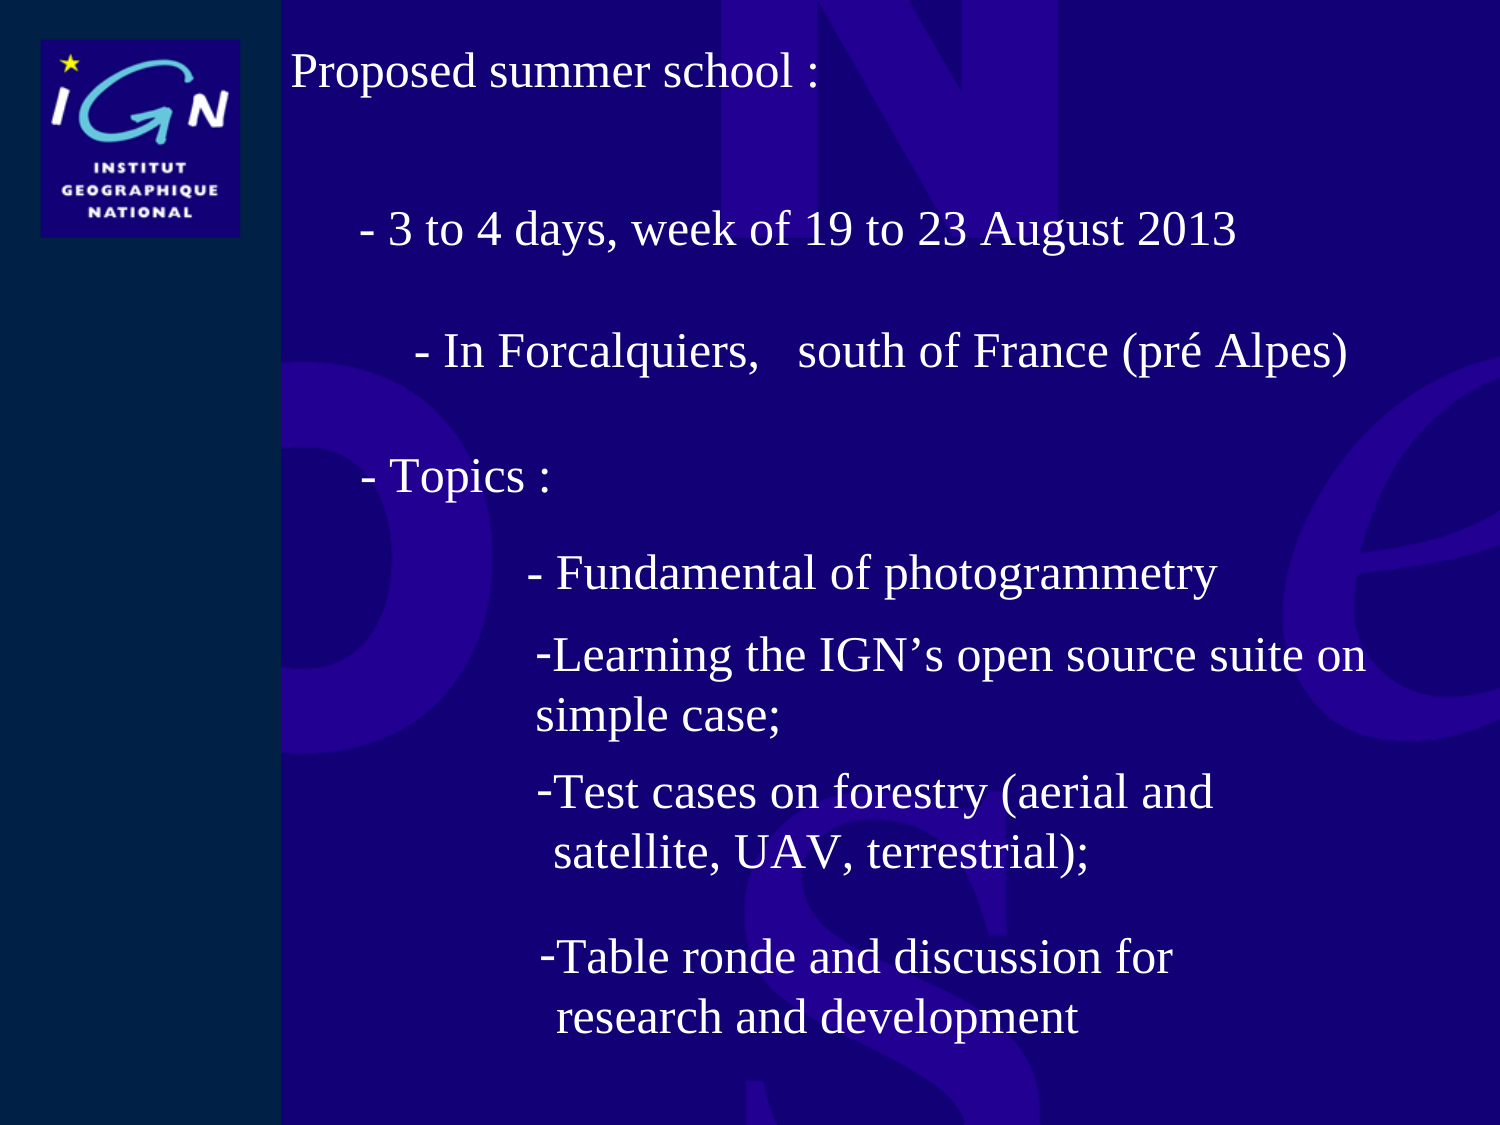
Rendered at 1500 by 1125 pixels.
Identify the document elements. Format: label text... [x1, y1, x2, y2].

text_box - 3 to 4 days, week of 19 to 23 August 2013 [344, 187, 1253, 264]
text_box Proposed summer school : [275, 29, 836, 106]
text_box Test cases on forestry (aerial and satellite, UAV, terrestrial); [521, 751, 1242, 887]
text_box - Topics : [345, 434, 567, 510]
text_box - In Forcalquiers, south of France (pré Alpes) [399, 309, 1377, 386]
text_box Table ronde and discussion for research and development [524, 916, 1202, 1052]
picture [0, 0, 1500, 1125]
text_box Learning the IGN’s open source suite on simple case; [520, 614, 1382, 750]
text_box - Fundamental of photogrammetry [511, 531, 1234, 607]
